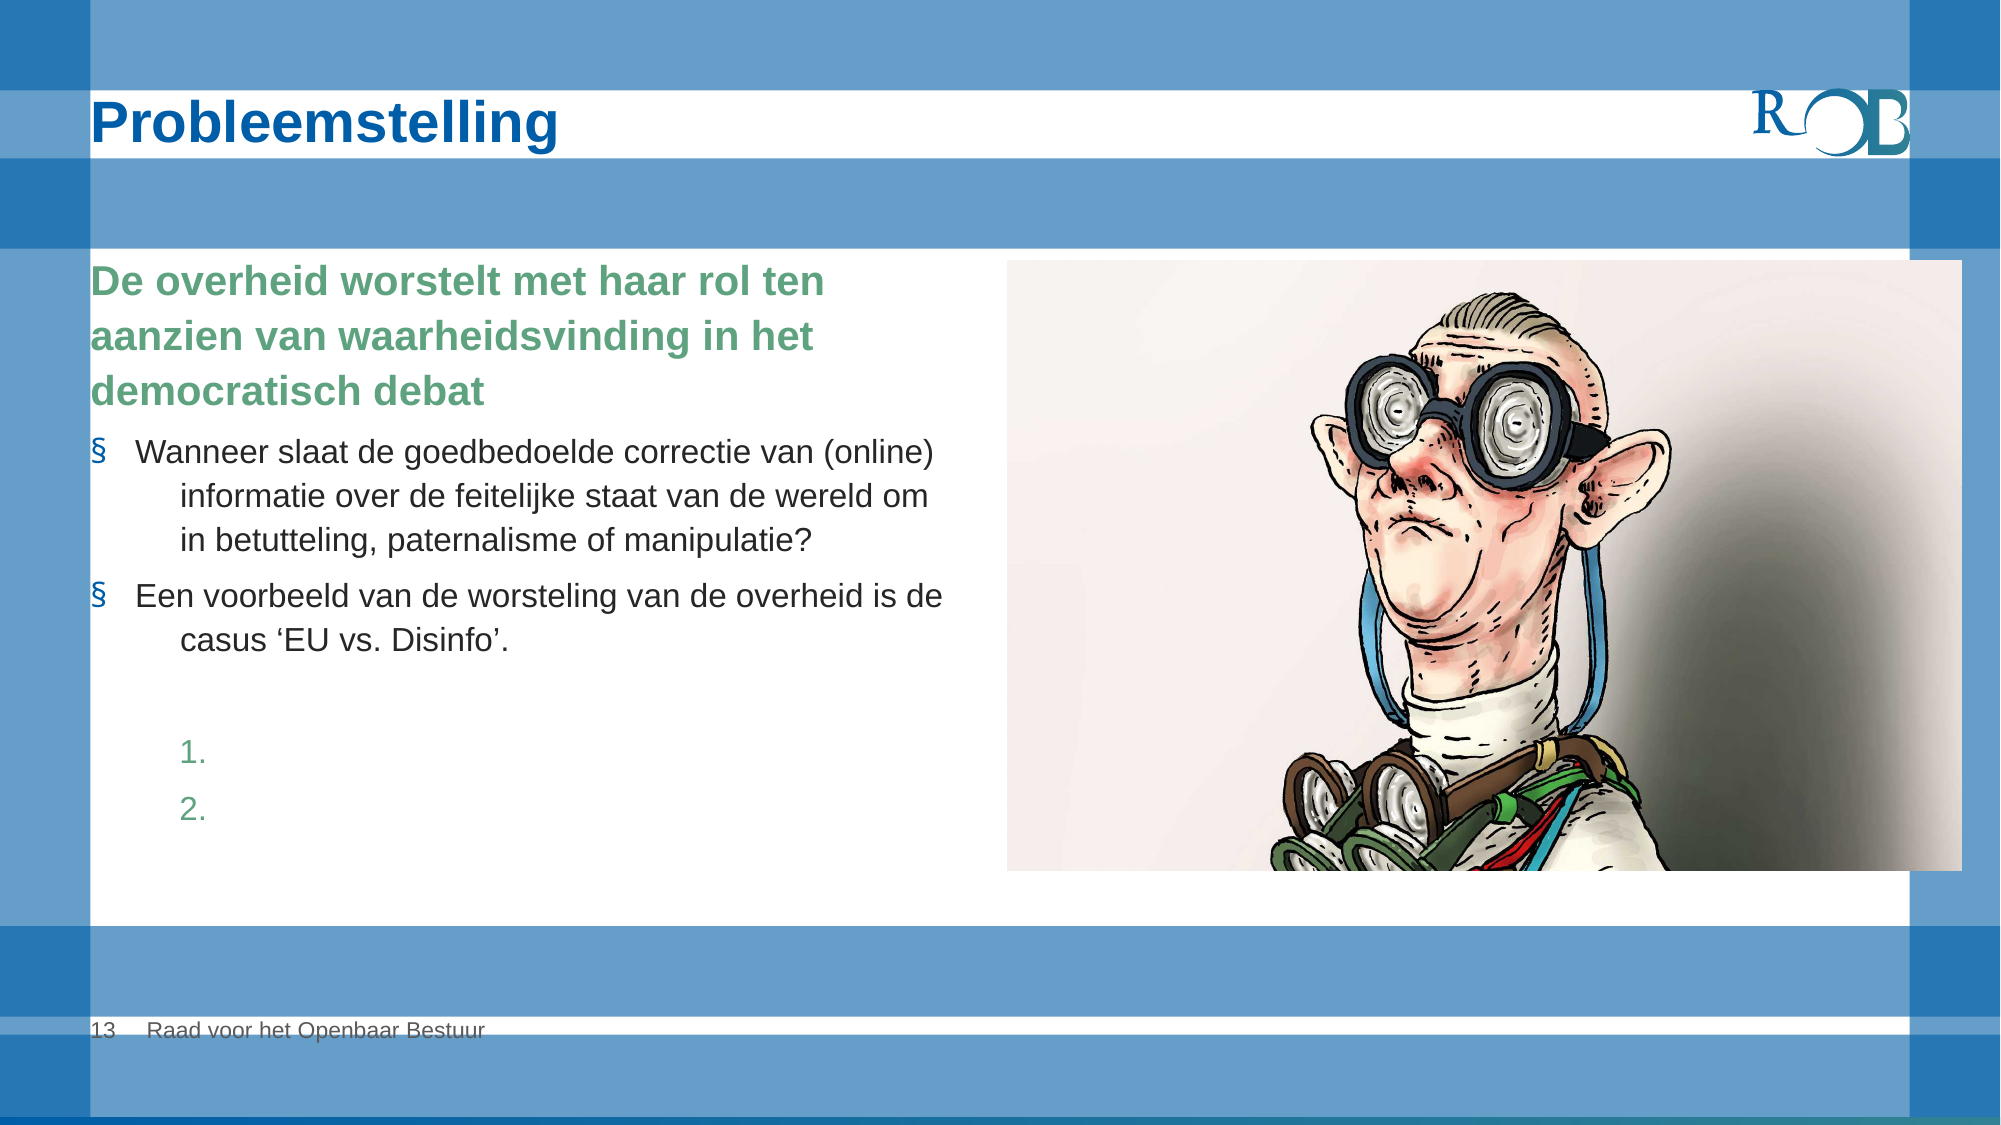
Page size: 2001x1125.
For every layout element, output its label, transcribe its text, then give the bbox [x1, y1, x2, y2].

text_box Raad voor het Openbaar Bestuur [146, 1015, 570, 1037]
text_box 13 [90, 1015, 143, 1037]
picture [1007, 260, 1962, 871]
title Probleemstelling [90, 91, 955, 160]
list De overheid worstelt met haar rol ten aanzien van waarheidsvinding in het democratisch debat Wanneer slaat de goedbedoelde correctie van (online) informatie over de feitelijke staat van de wereld om in betutteling, paternalisme of manipulatie? Een voorbeeld van de worsteling van de overheid is de casus ‘EU vs. Disinfo’. [90, 248, 955, 928]
